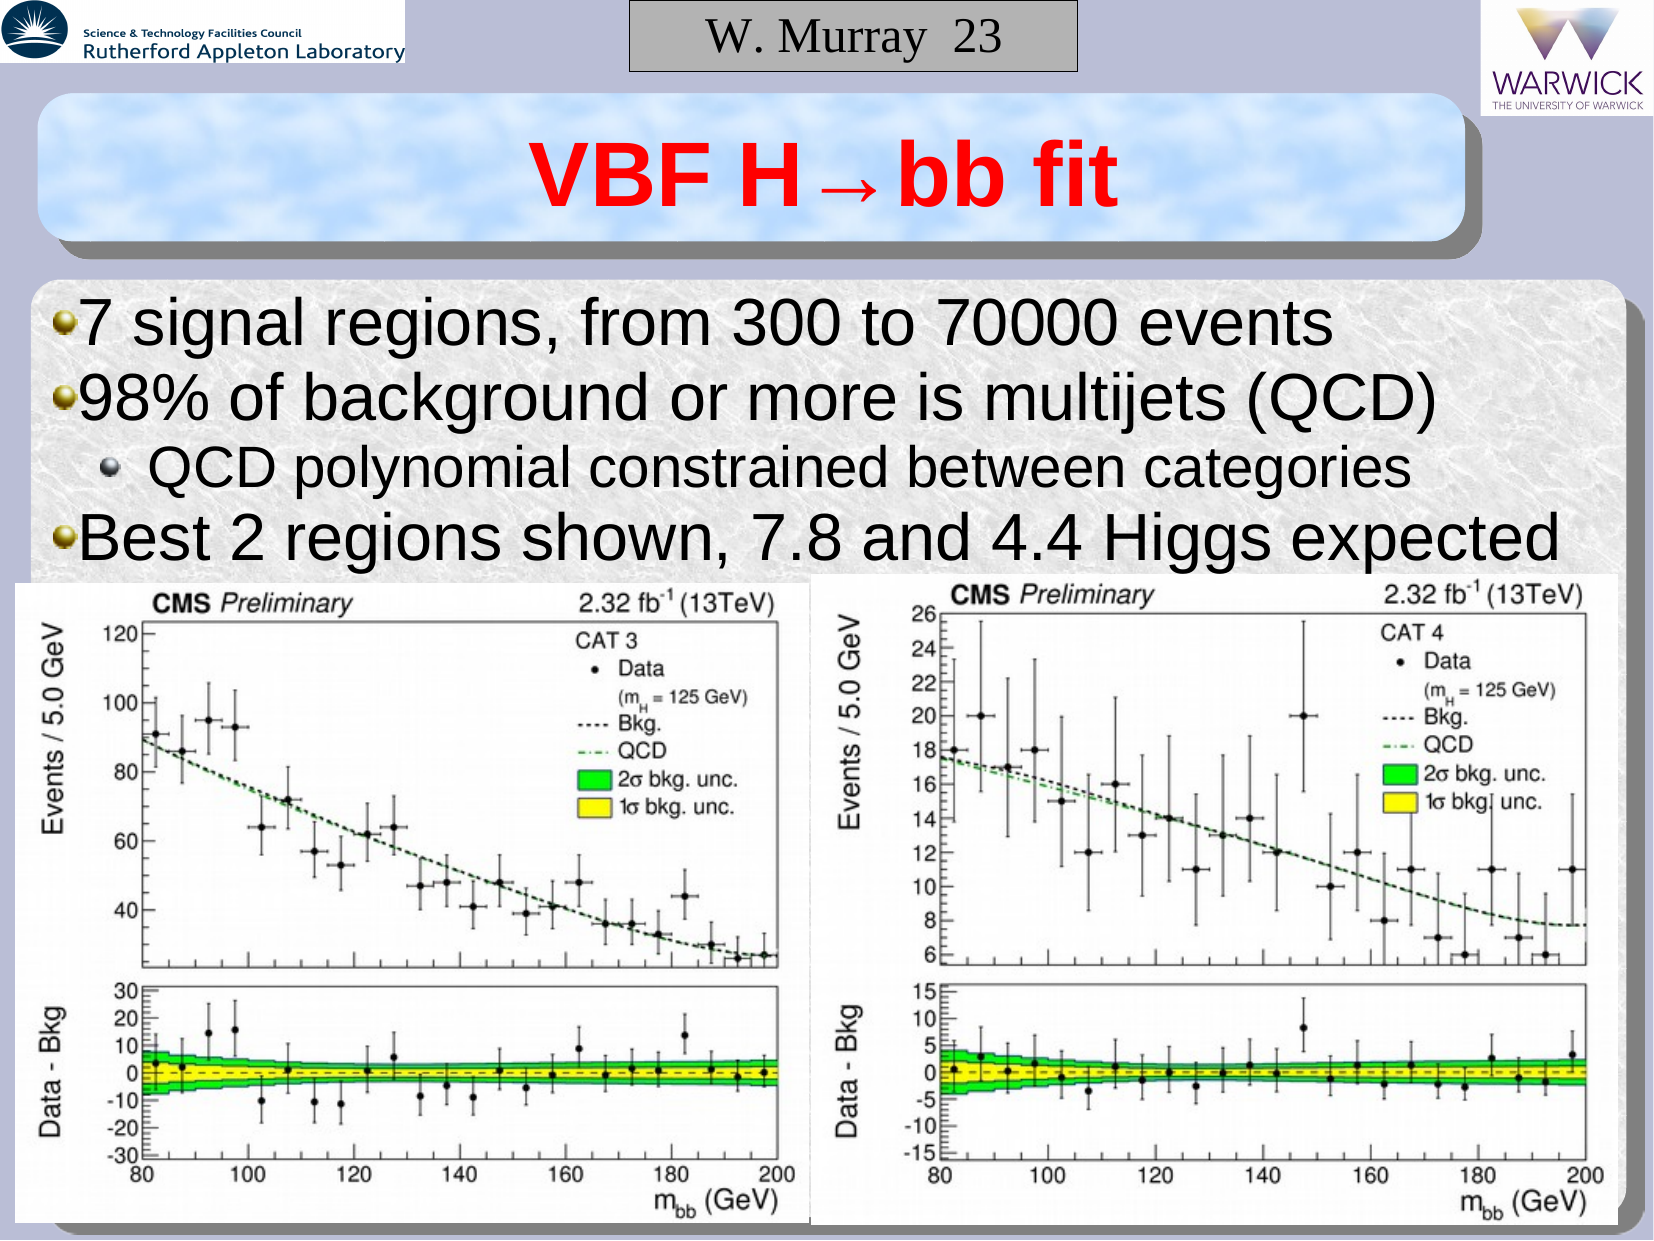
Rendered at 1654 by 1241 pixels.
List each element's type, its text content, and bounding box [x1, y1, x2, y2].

list 7 signal regions, from 300 to 70000 events 98% of background or more is multijets (QCD) QCD polynomial constrained between categories Best 2 regions shown, 7.8 and 4.4 Higgs expected [53, 285, 1588, 1193]
picture [37, 93, 1452, 242]
picture [0, 0, 405, 63]
picture [15, 279, 1627, 1225]
title VBF H→bb fit [90, 101, 1584, 249]
picture [1480, 0, 1654, 116]
